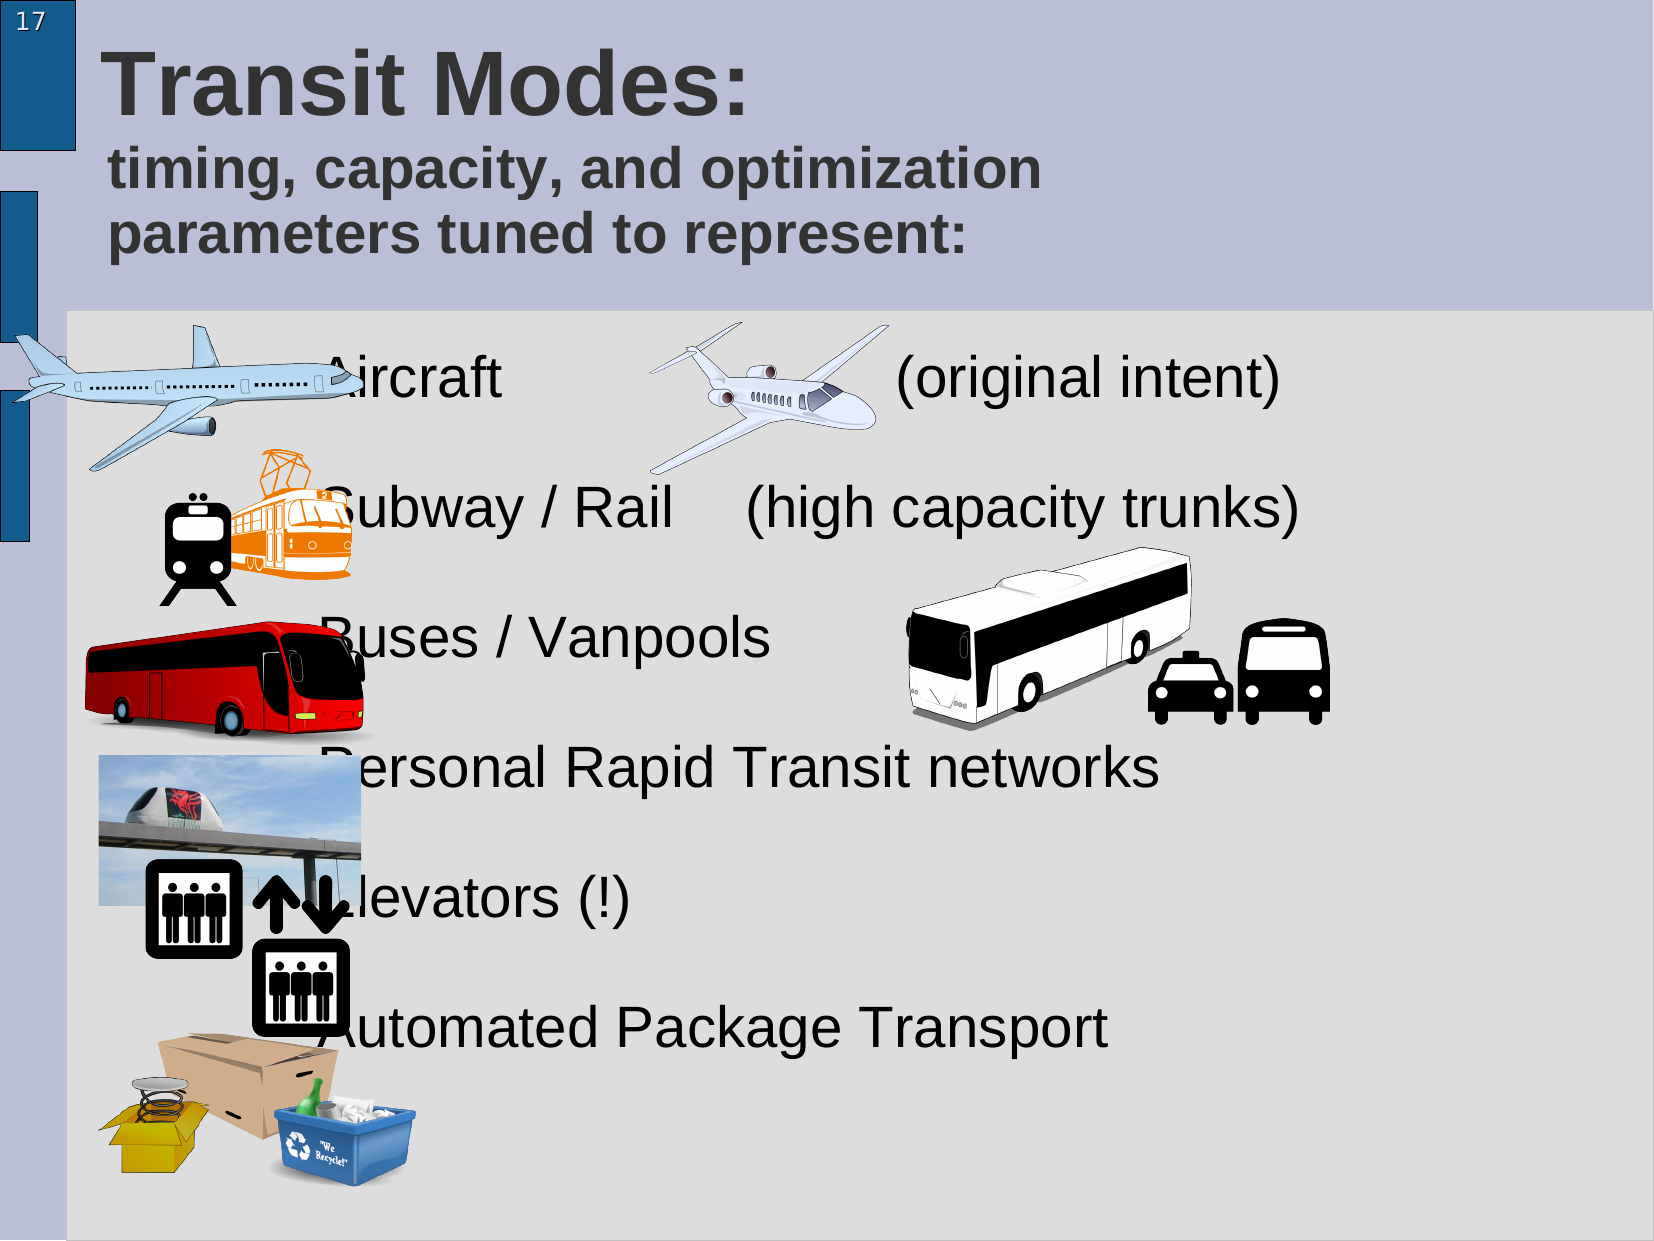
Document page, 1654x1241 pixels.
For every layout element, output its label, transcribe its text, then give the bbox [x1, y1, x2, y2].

picture [637, 305, 901, 494]
list Aircraft (original intent) Subway / Rail (high capacity trunks) Buses / Vanpools Personal Rapid Transit networks Elevators (!) Automated Package Transport [300, 344, 1538, 1158]
picture [0, 262, 423, 1189]
picture [894, 524, 1330, 755]
title Transit Modes: timing, capacity, and optimization parameters tuned to represent: [75, 0, 1613, 299]
